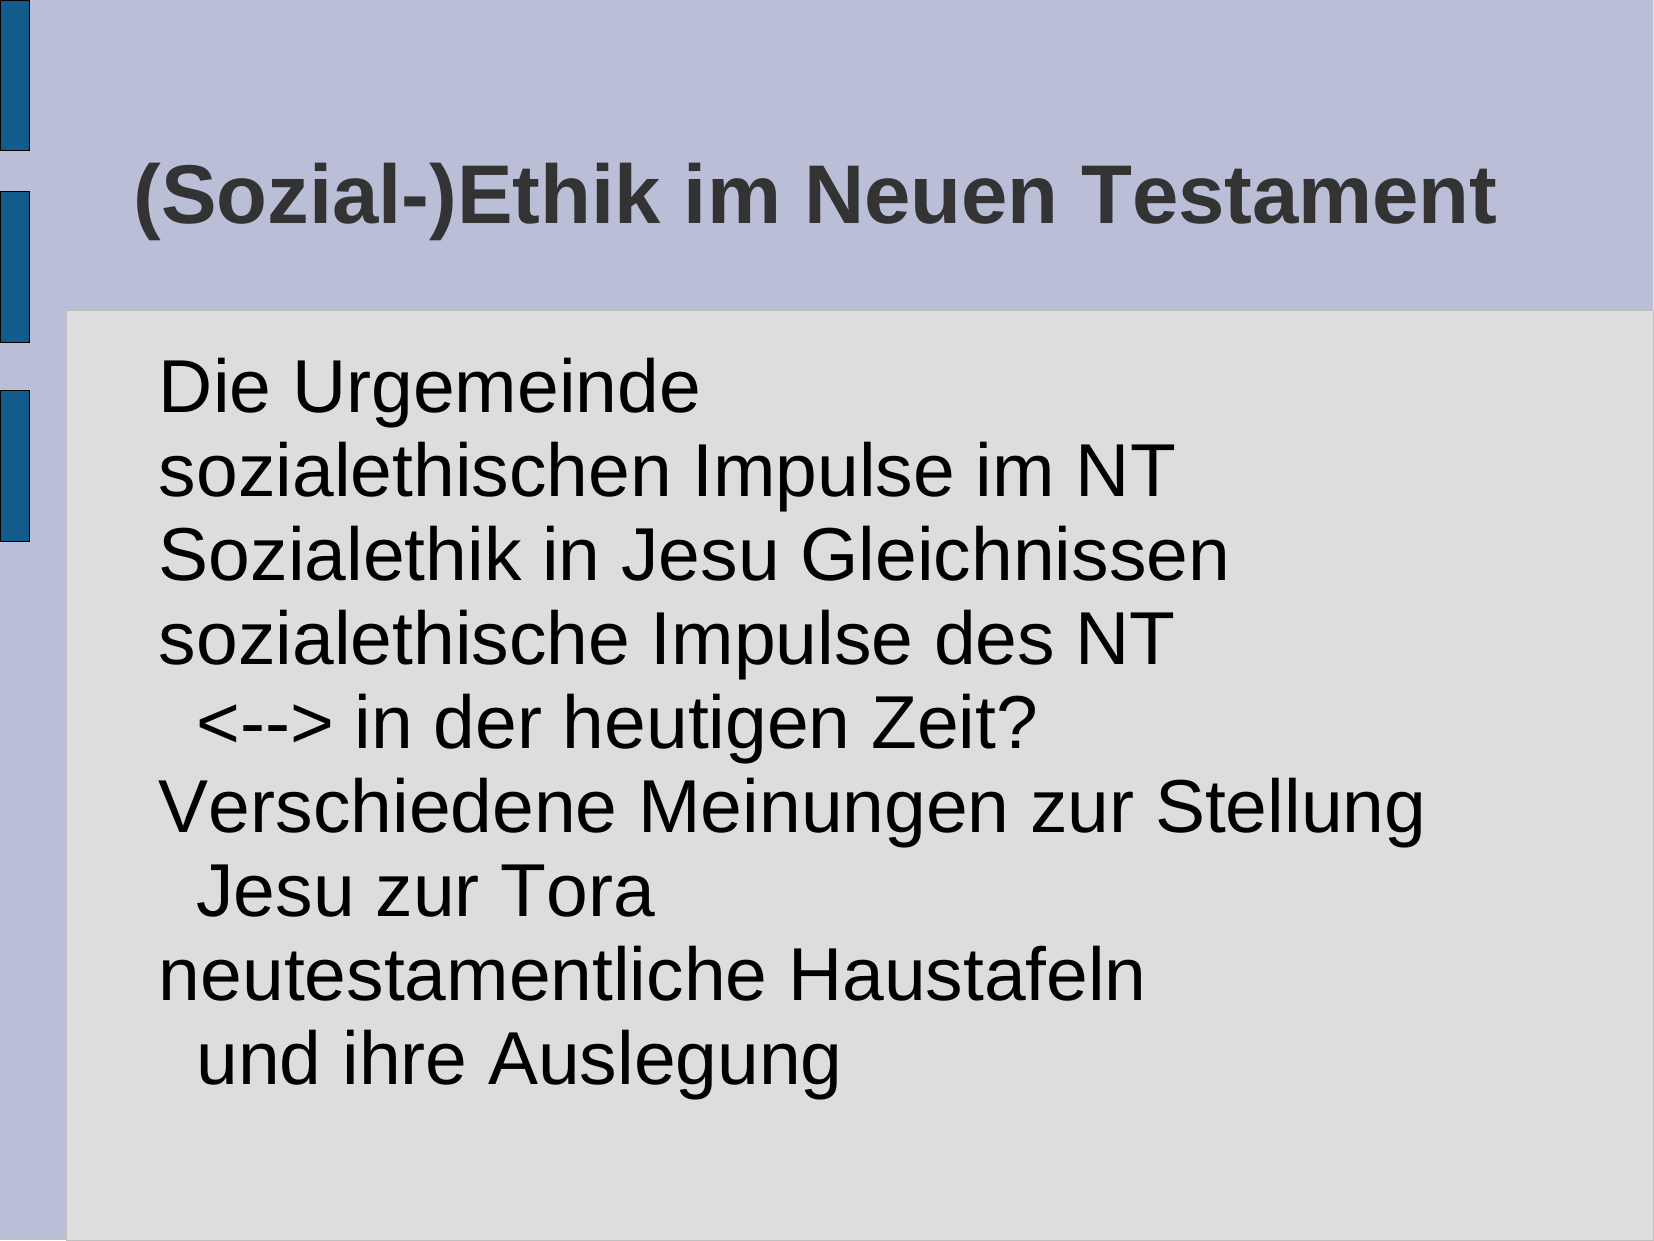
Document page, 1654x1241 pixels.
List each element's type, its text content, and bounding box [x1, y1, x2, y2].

title (Sozial-)Ethik im Neuen Testament [121, 91, 1534, 299]
list Die Urgemeinde sozialethischen Impulse im NT Sozialethik in Jesu Gleichnissen sozialethische Impulse des NT <--> in der heutigen Zeit? Verschiedene Meinungen zur Stellung Jesu zur Tora neutestamentliche Haustafeln und ihre Auslegung [121, 344, 1534, 1127]
